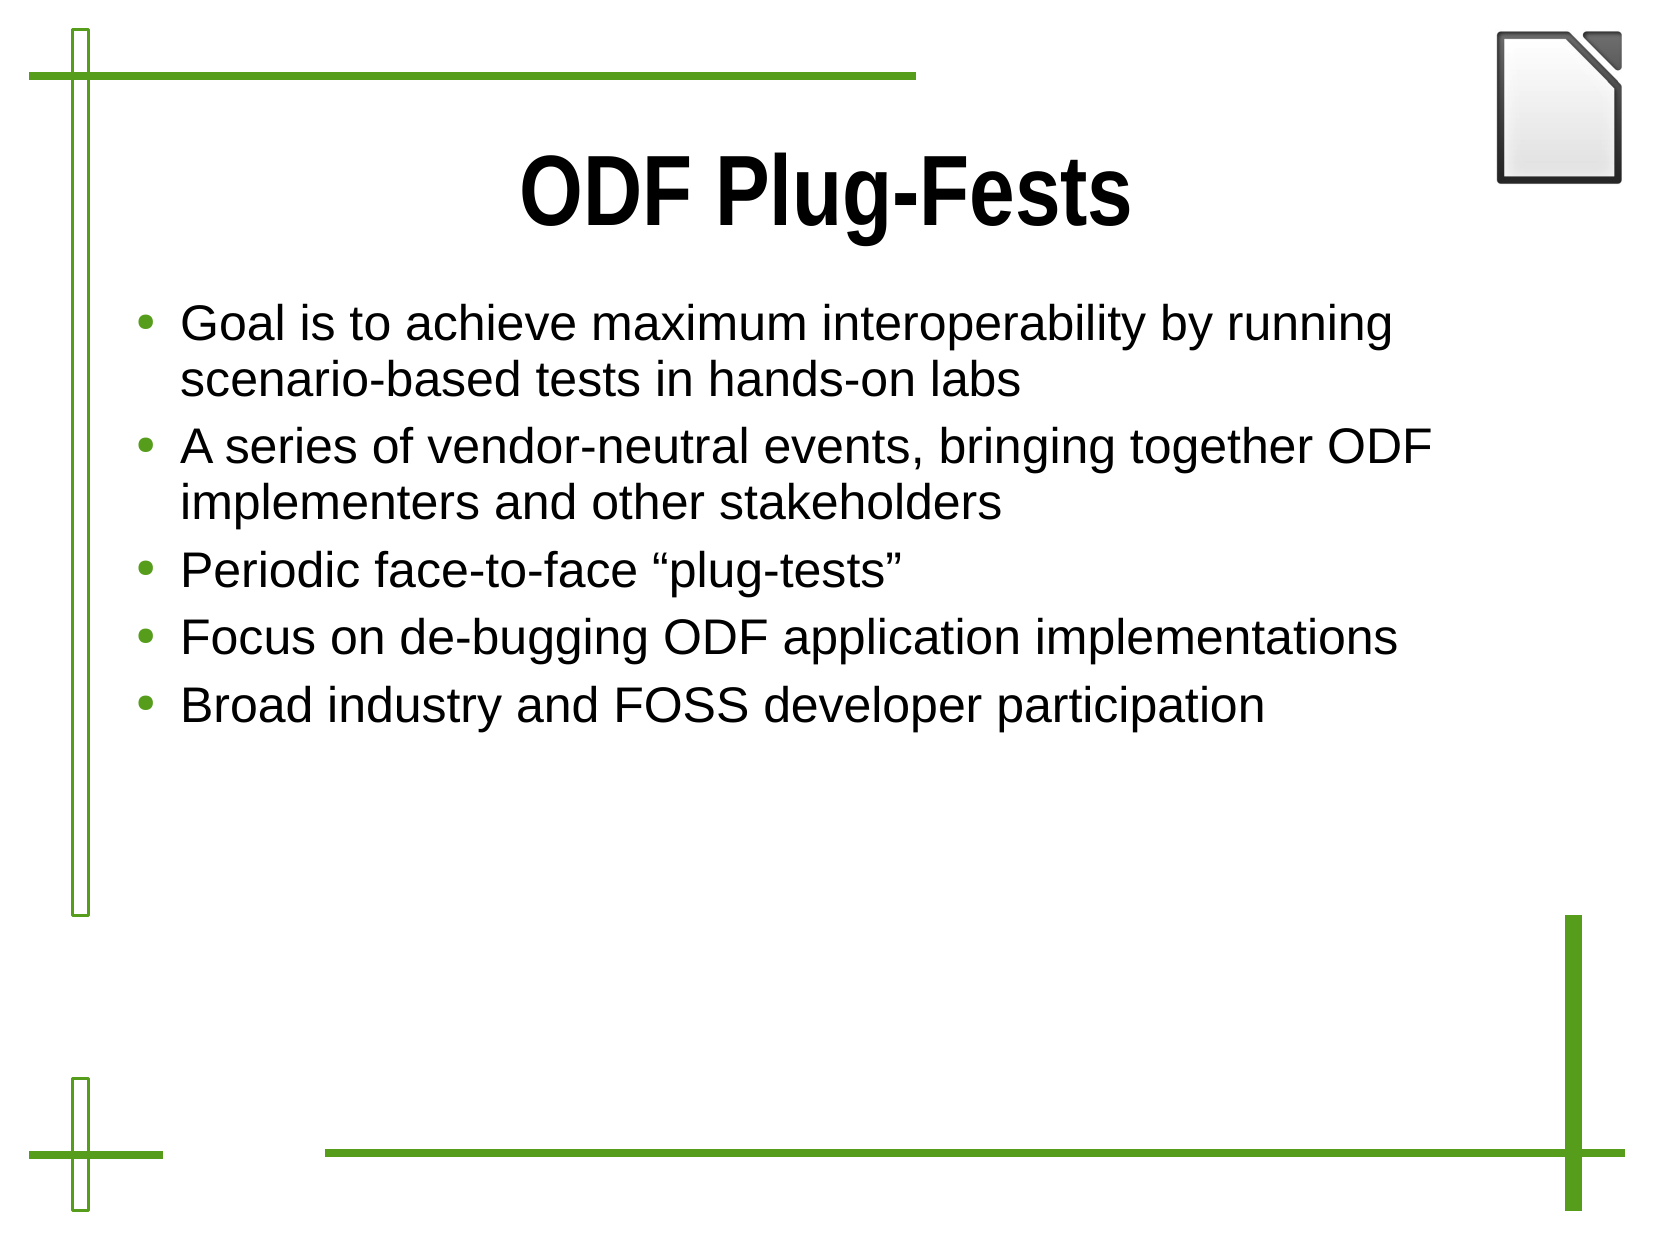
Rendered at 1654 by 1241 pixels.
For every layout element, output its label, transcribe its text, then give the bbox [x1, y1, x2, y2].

picture [1494, 29, 1624, 186]
title ODF Plug-Fests [118, 118, 1536, 260]
list Goal is to achieve maximum interoperability by running scenario-based tests in hands-on labs A series of vendor-neutral events, bringing together ODF implementers and other stakeholders Periodic face-to-face “plug-tests” Focus on de-bugging ODF application implementations Broad industry and FOSS developer participation [118, 295, 1536, 1123]
